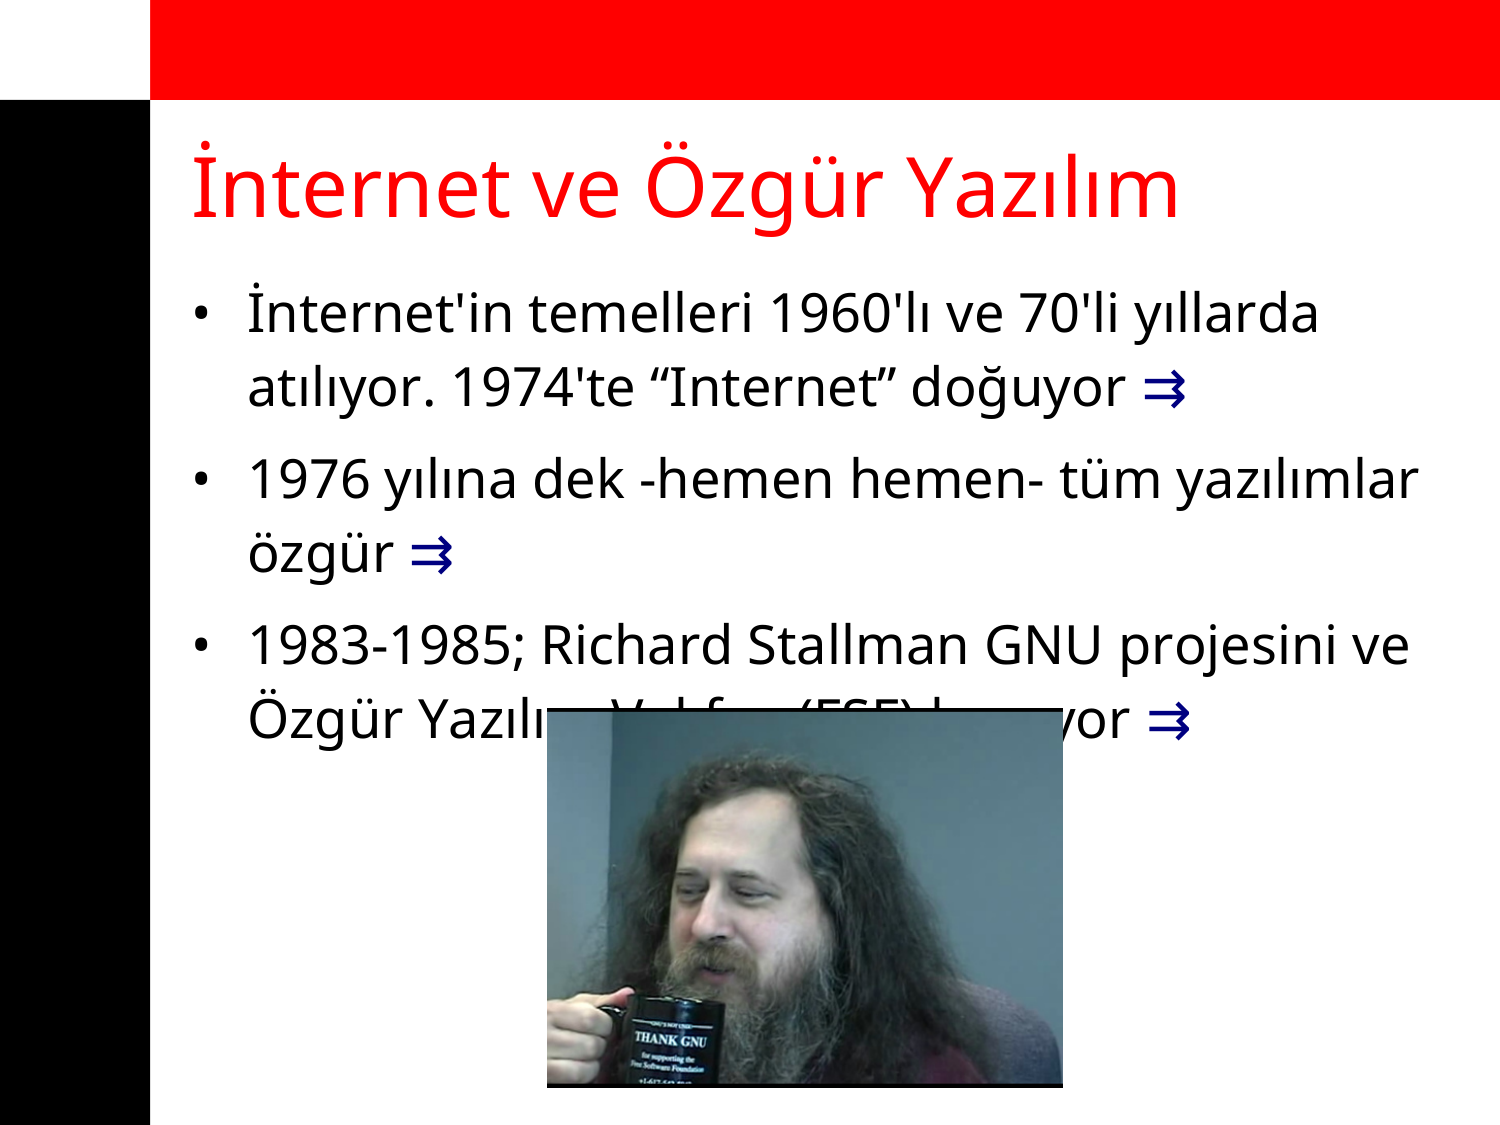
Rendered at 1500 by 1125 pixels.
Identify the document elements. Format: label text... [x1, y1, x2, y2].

title İnternet ve Özgür Yazılım [177, 103, 1388, 265]
list İnternet'in temelleri 1960'lı ve 70'li yıllarda atılıyor. 1974'te “Internet” doğuyor ⇉ 1976 yılına dek -hemen hemen- tüm yazılımlar özgür ⇉ 1983-1985; Richard Stallman GNU projesini ve Özgür Yazılım Vakfını (FSF) kuruyor ⇉ [177, 265, 1447, 1004]
picture [547, 708, 1063, 1088]
